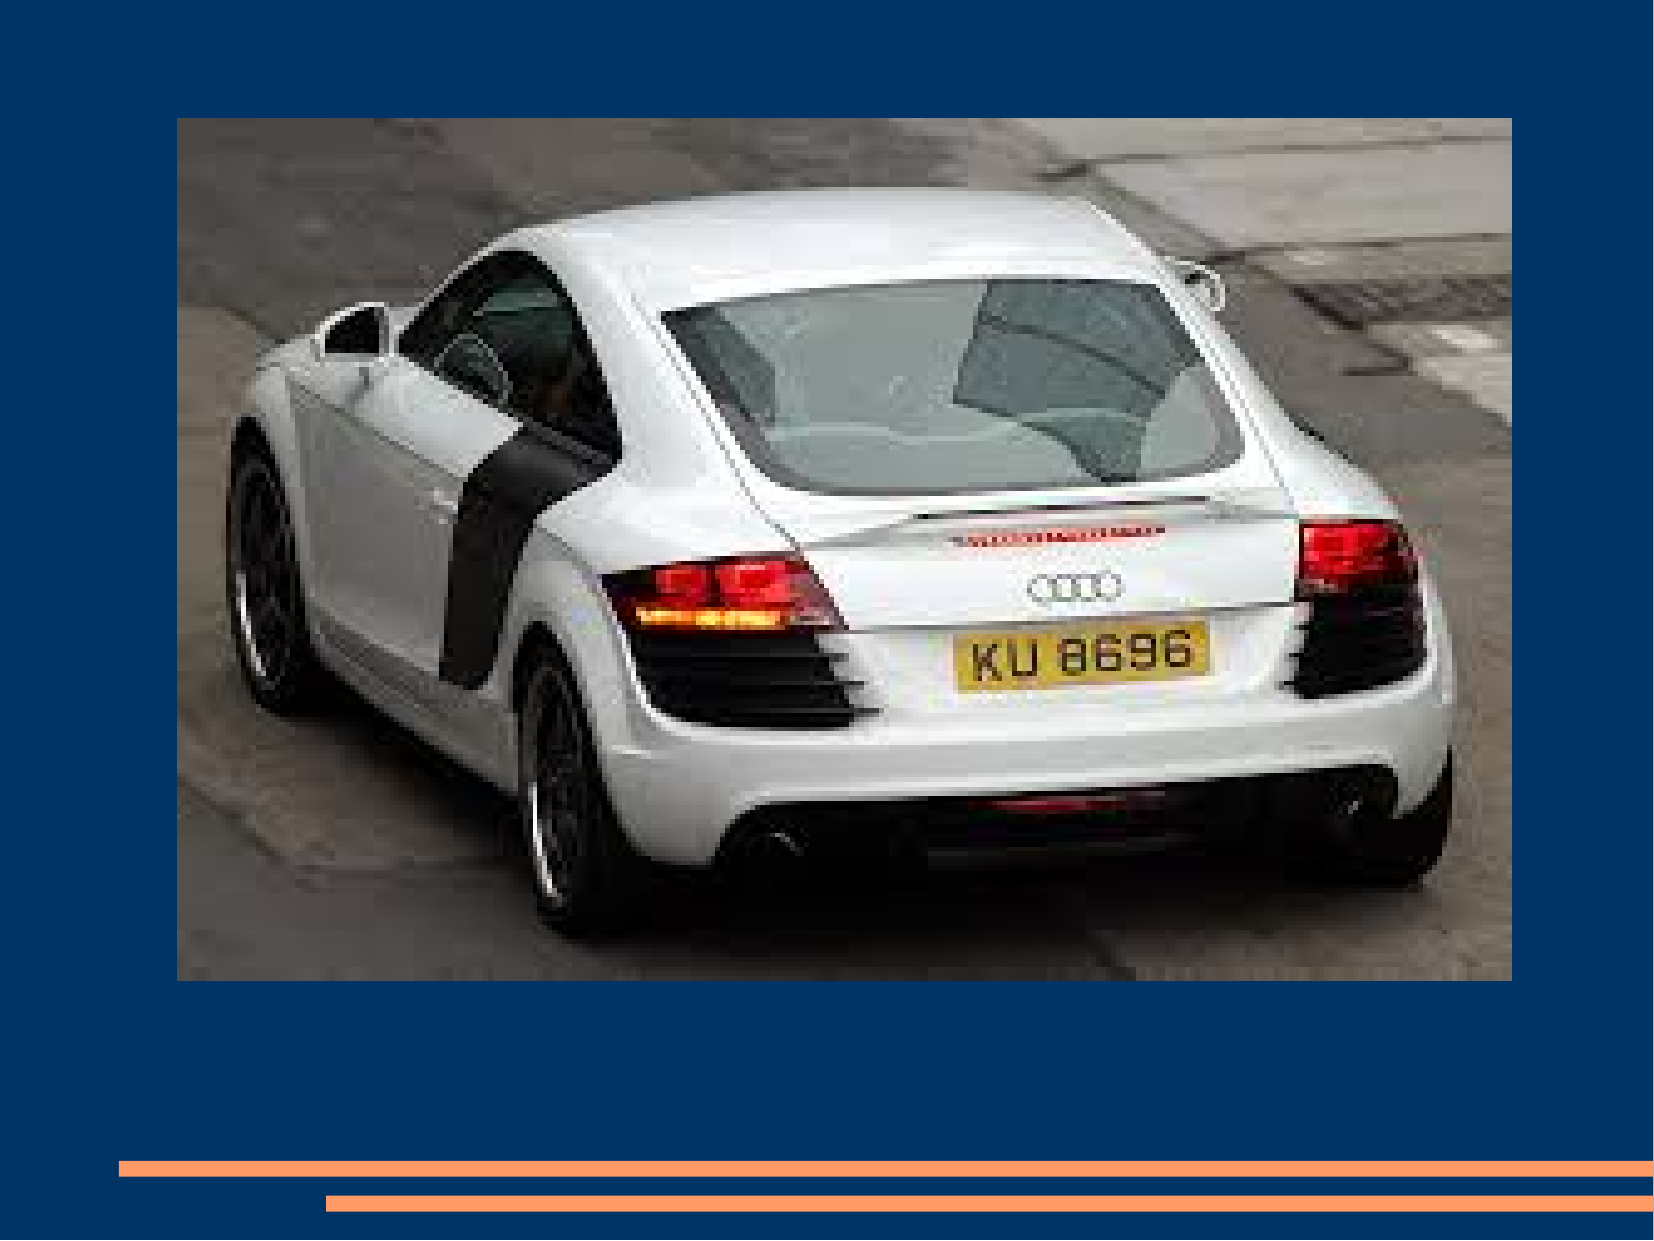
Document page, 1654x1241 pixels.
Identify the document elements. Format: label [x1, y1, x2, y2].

picture [177, 118, 1512, 981]
